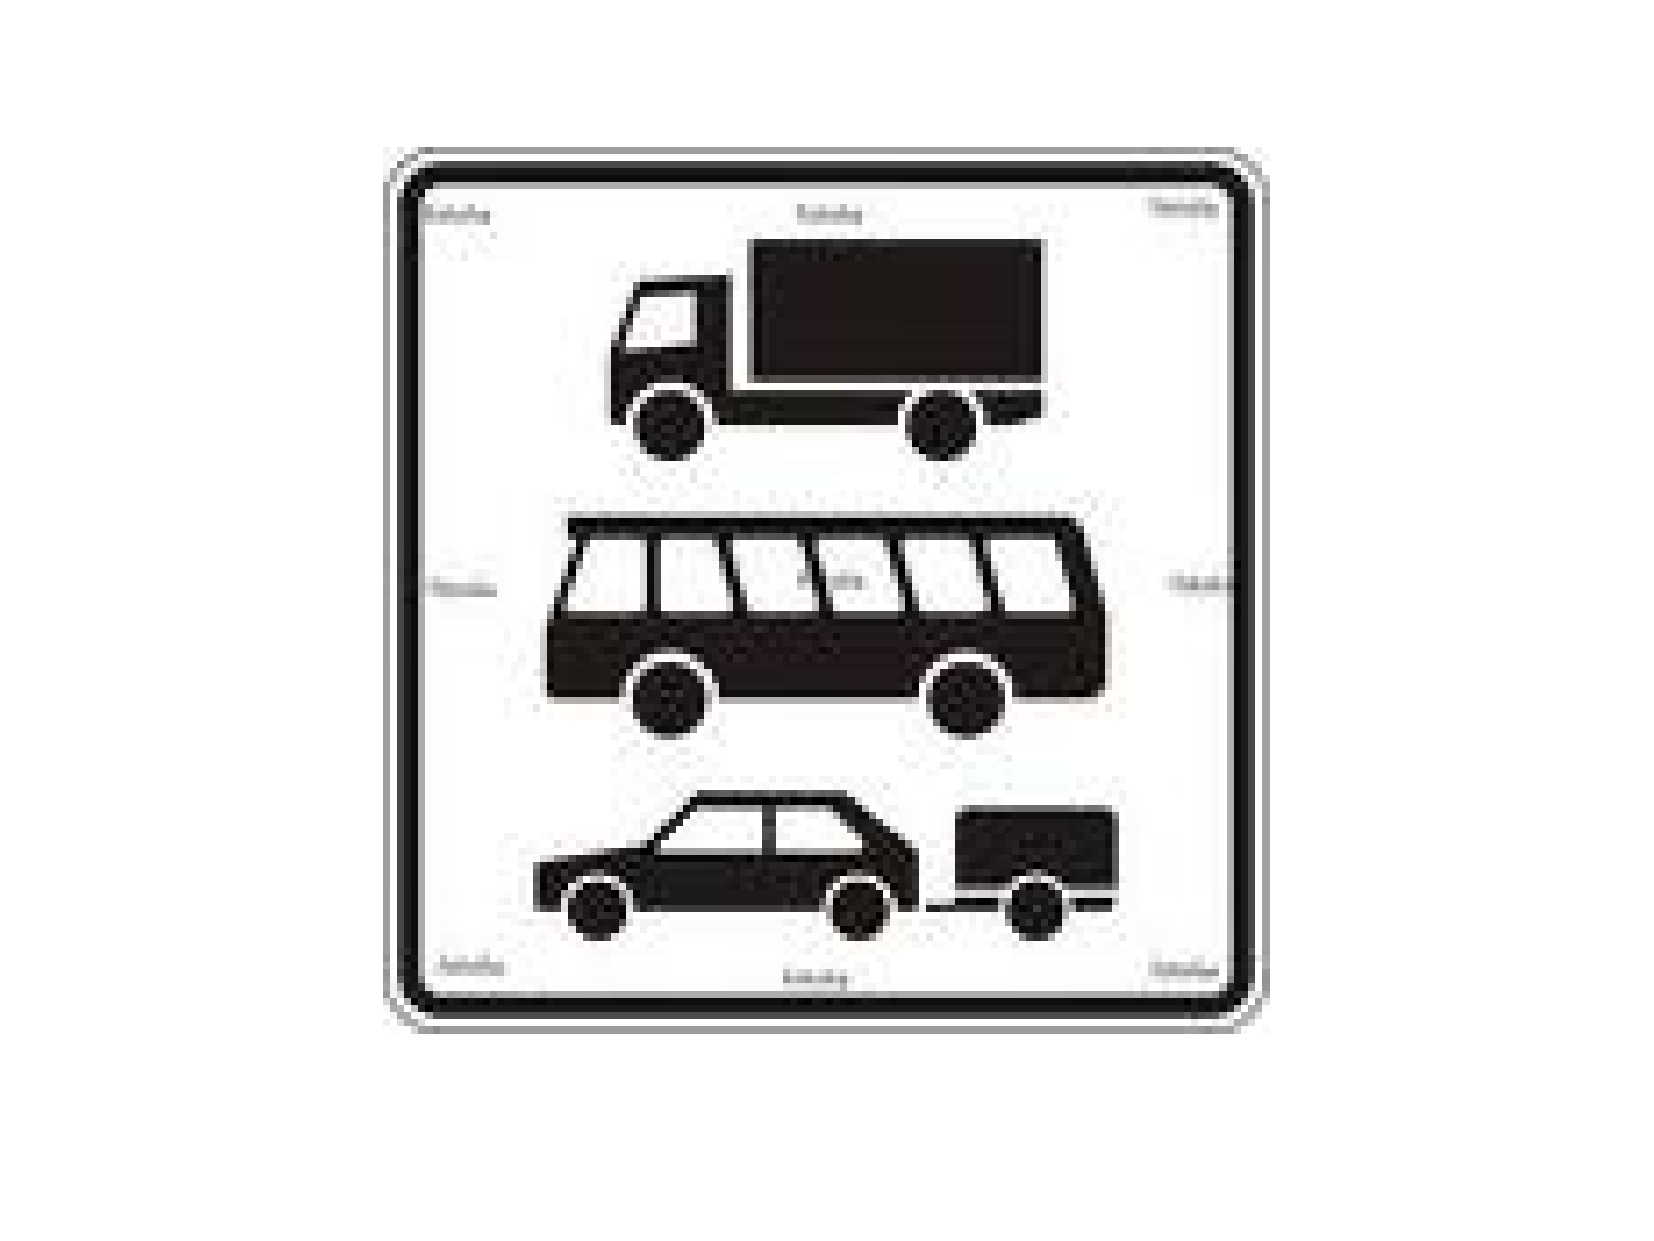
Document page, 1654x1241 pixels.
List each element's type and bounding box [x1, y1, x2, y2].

picture [383, 147, 1270, 1034]
